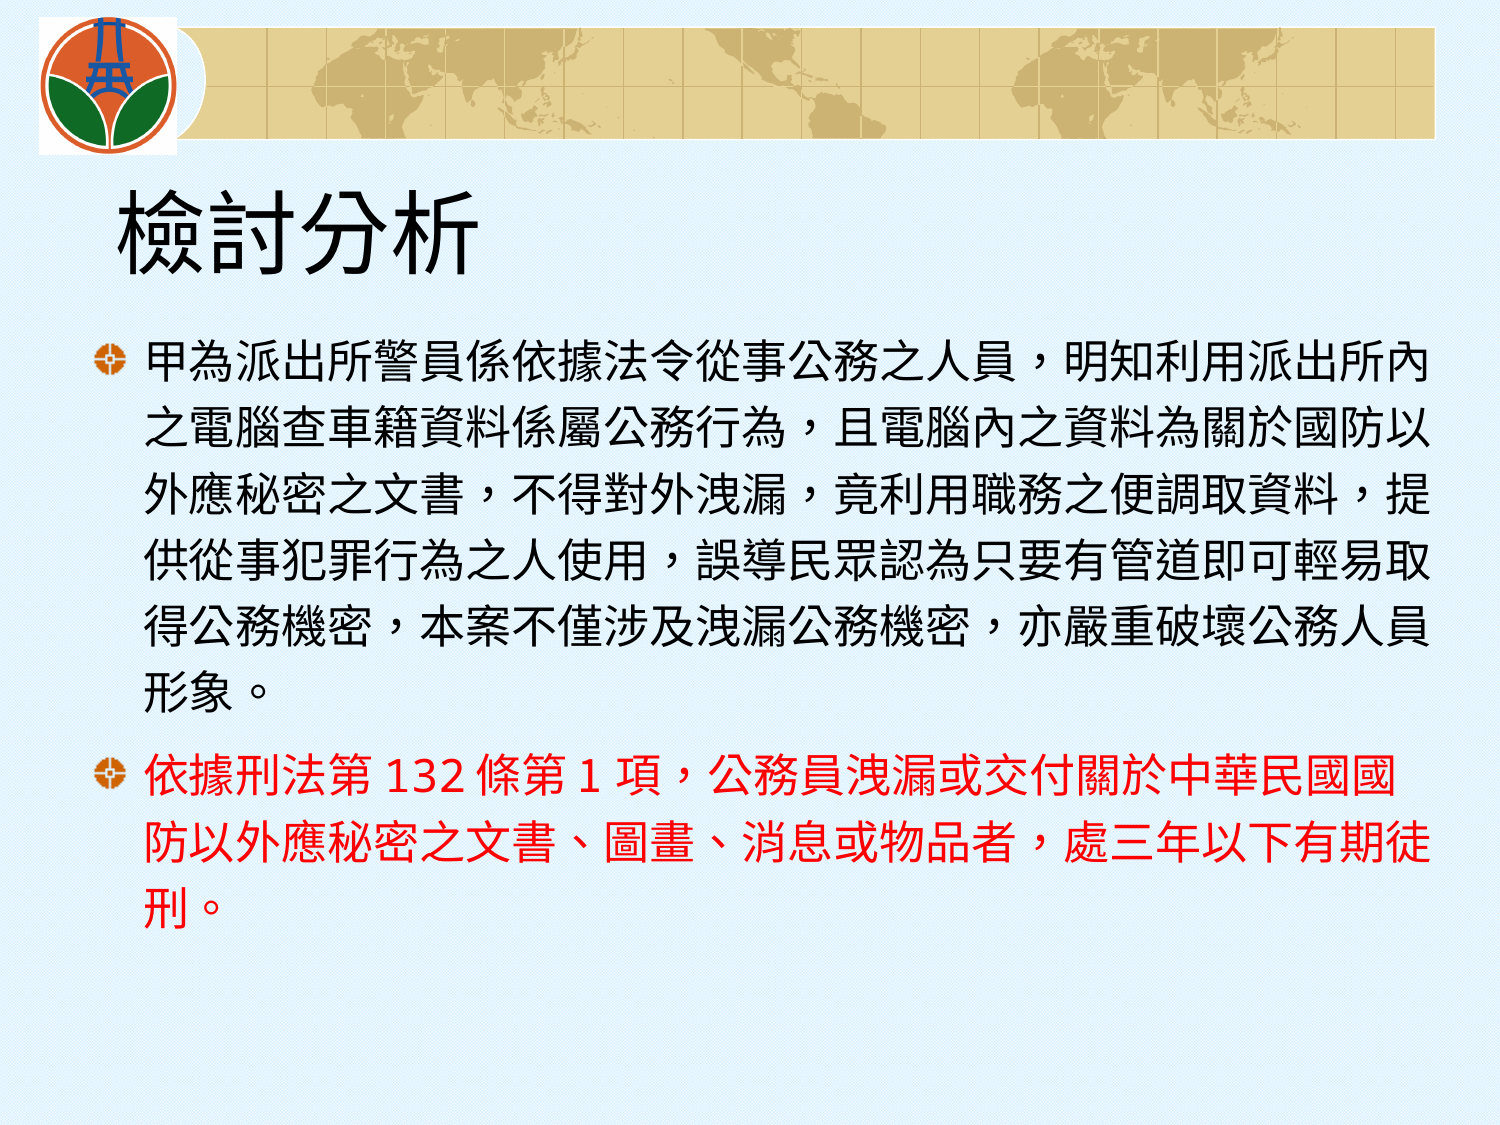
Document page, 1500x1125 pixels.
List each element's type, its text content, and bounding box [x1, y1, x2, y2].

title 檢討分析 [100, 137, 1376, 314]
list 甲為派出所警員係依據法令從事公務之人員，明知利用派出所內之電腦查車籍資料係屬公務行為，且電腦內之資料為關於國防以外應秘密之文書，不得對外洩漏，竟利用職務之便調取資料，提供從事犯罪行為之人使用，誤導民眾認為只要有管道即可輕易取得公務機密，本案不僅涉及洩漏公務機密，亦嚴重破壞公務人員形象。 依據刑法第132條第1項，公務員洩漏或交付關於中華民國國防以外應秘密之文書、圖畫、消息或物品者，處三年以下有期徒刑。 [76, 314, 1447, 1013]
picture [0, 0, 1500, 1125]
